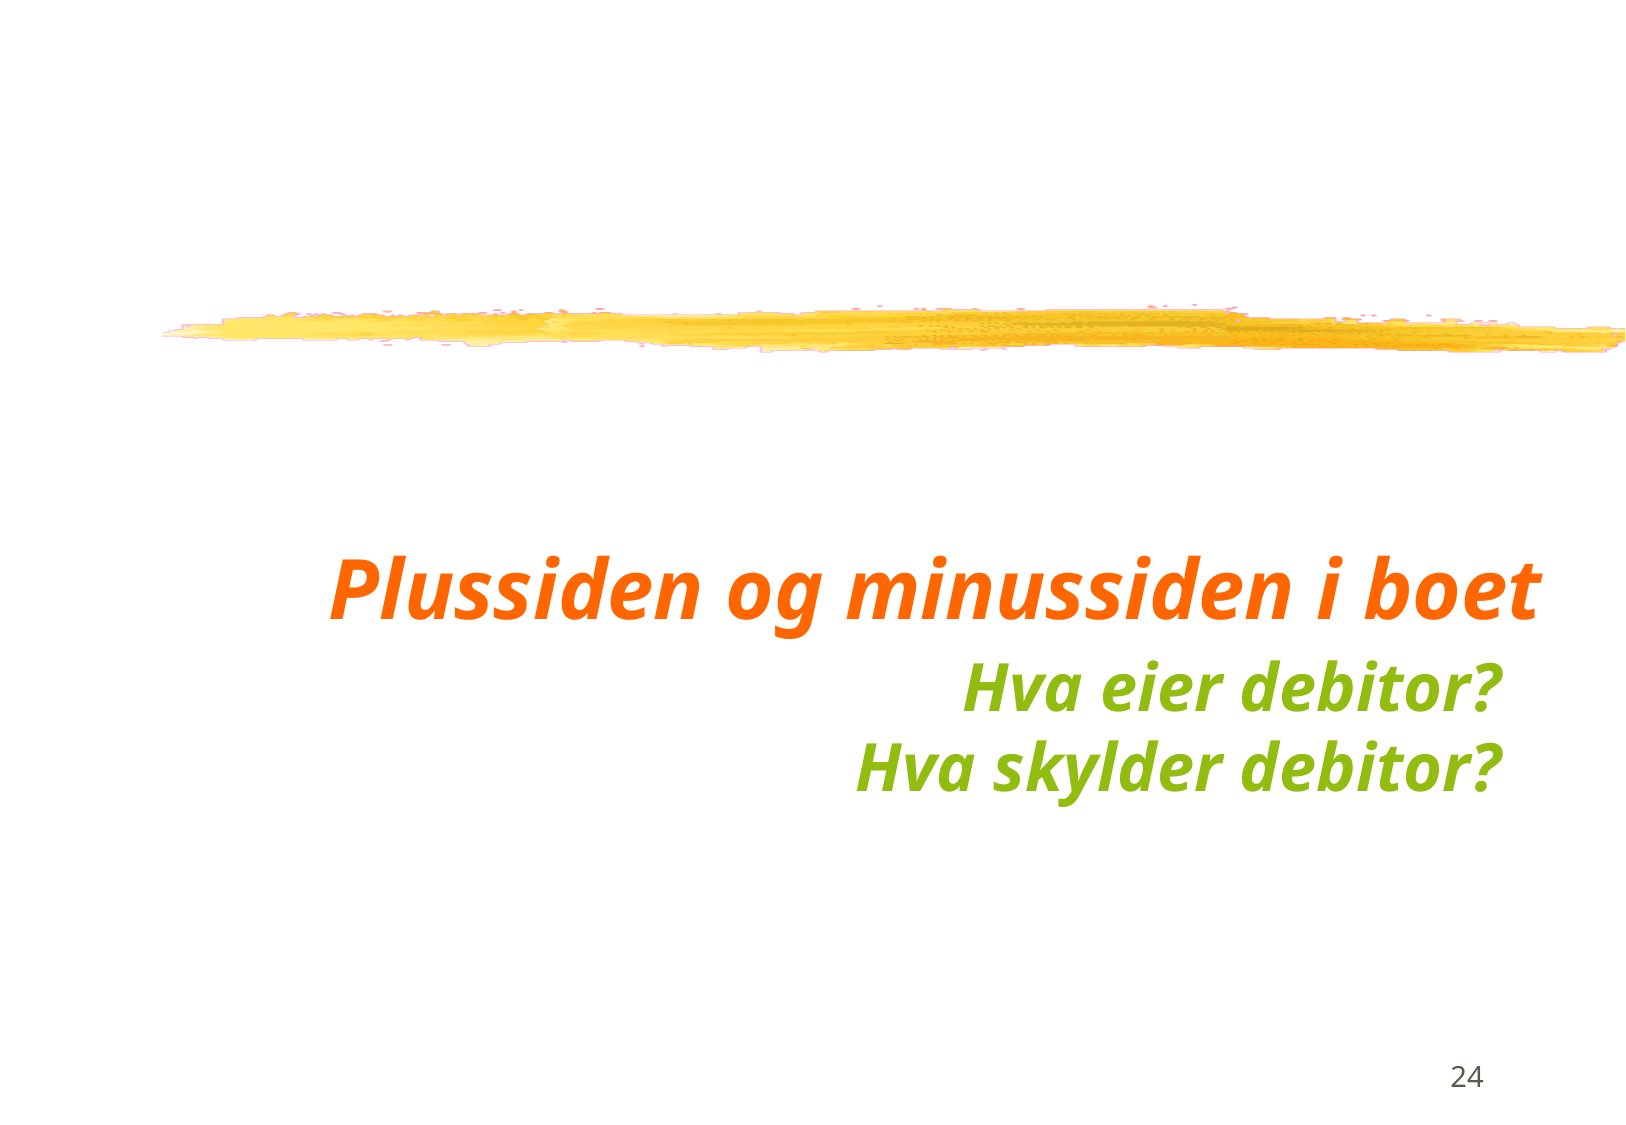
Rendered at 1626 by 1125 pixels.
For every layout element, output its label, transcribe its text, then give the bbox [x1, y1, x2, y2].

text_box <number> [1173, 1021, 1499, 1107]
picture [162, 299, 1626, 363]
text_box Hva eier debitor? Hva skylder debitor? [379, 637, 1517, 929]
title Plussiden og minussiden i boet [186, 456, 1559, 644]
